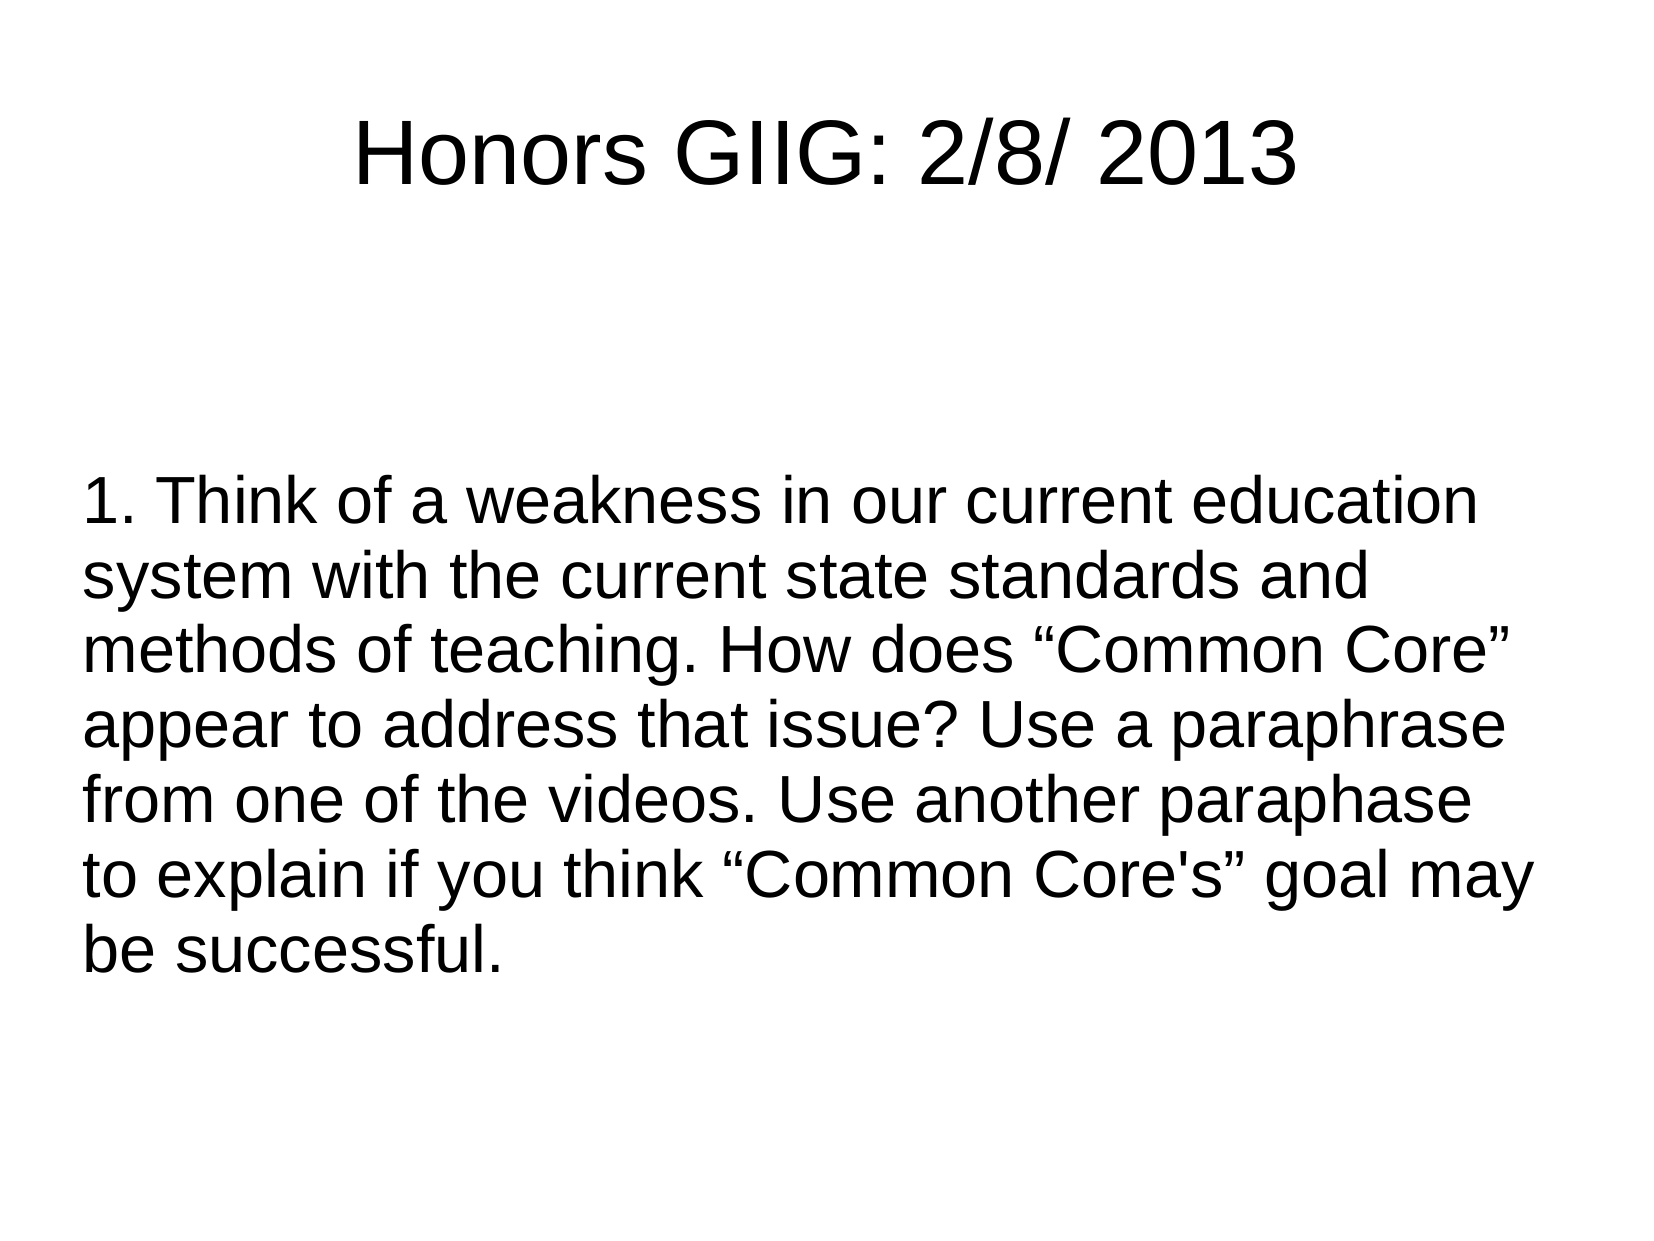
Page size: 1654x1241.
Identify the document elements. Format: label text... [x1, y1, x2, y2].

title Honors GIIG: 2/8/ 2013 [82, 49, 1571, 257]
subtitle 1. Think of a weakness in our current education system with the current state standards and methods of teaching. How does “Common Core” appear to address that issue? Use a paraphrase from one of the videos. Use another paraphase to explain if you think “Common Core's” goal may be successful. [82, 290, 1538, 1010]
